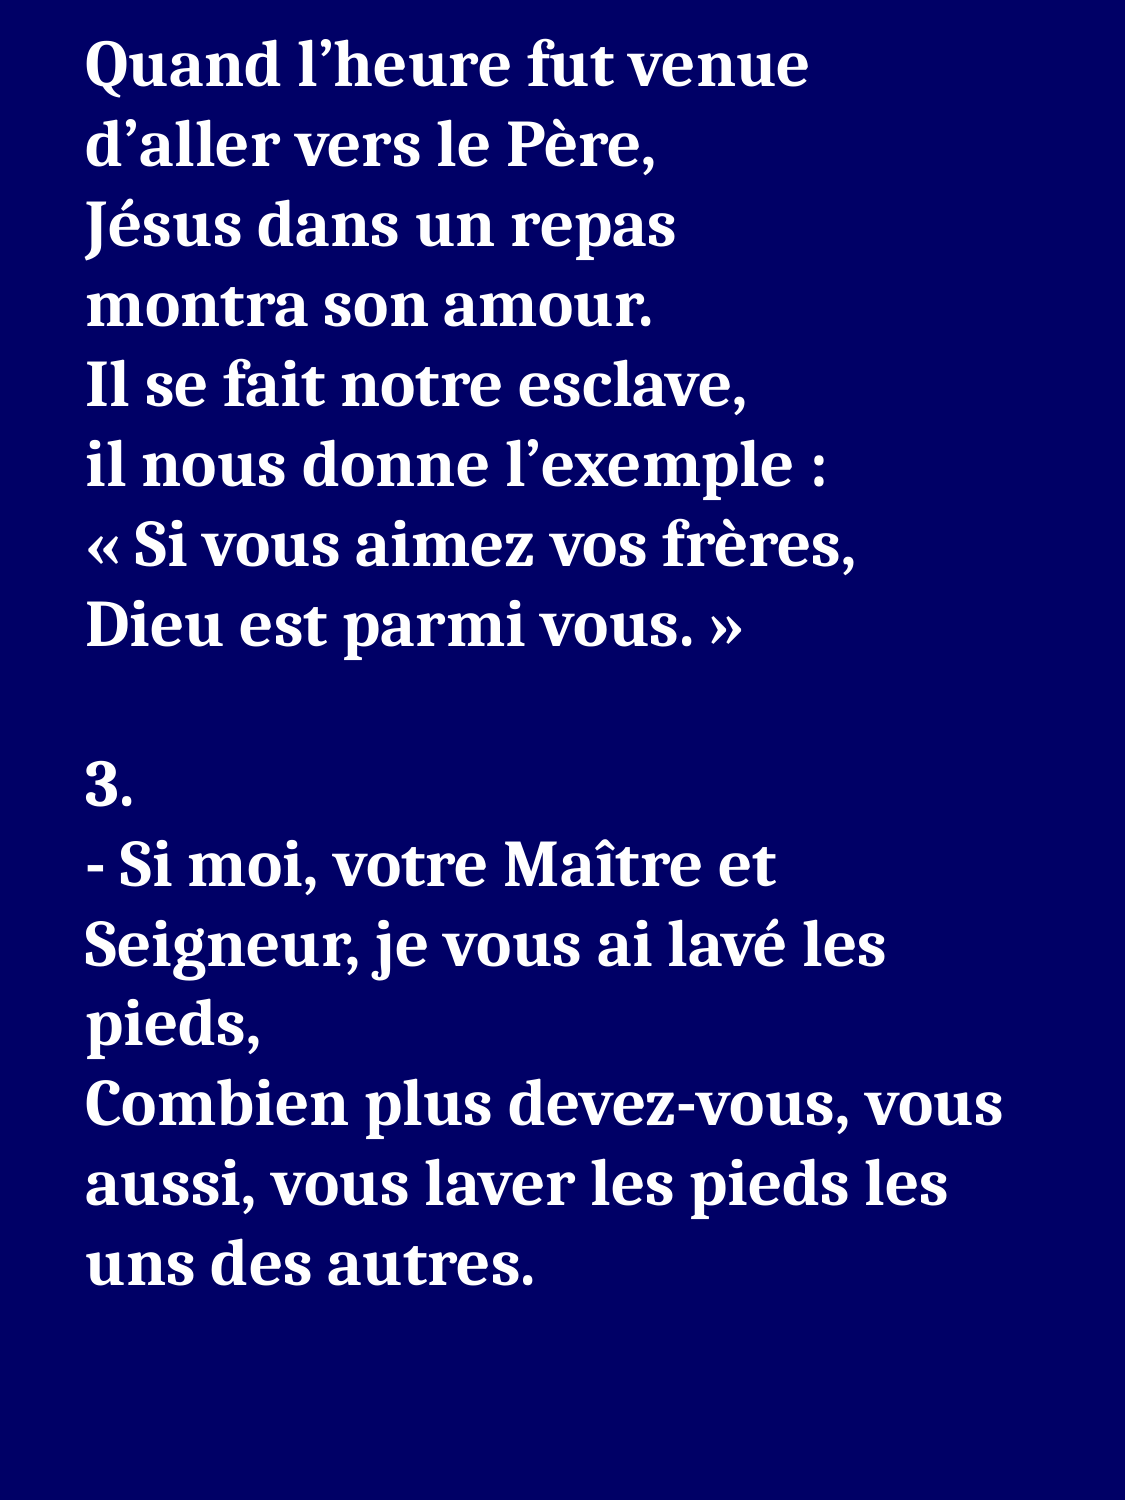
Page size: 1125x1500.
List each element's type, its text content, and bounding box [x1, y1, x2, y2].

text_box Quand l’heure fut venue d’aller vers le Père, Jésus dans un repas montra son amour. Il se fait notre esclave, il nous donne l’exemple : « Si vous aimez vos frères, Dieu est parmi vous. » 3. - Si moi, votre Maître et Seigneur, je vous ai lavé les pieds, Combien plus devez-vous, vous aussi, vous laver les pieds les uns des autres. [70, 0, 1038, 1474]
